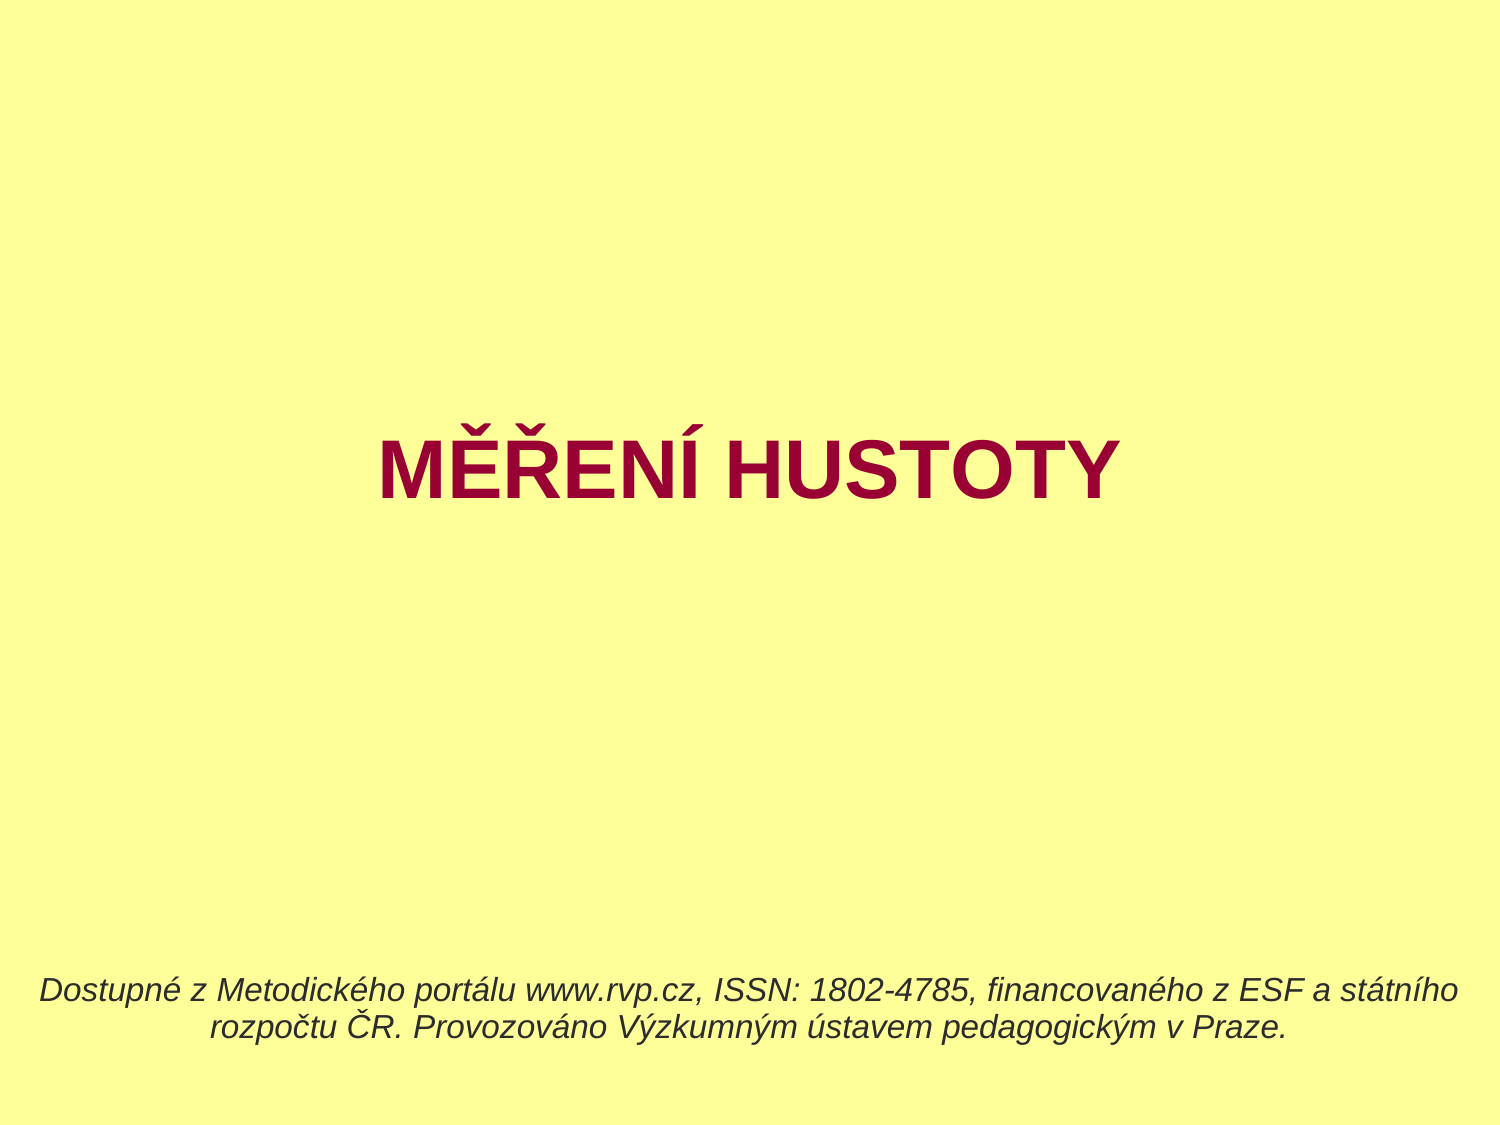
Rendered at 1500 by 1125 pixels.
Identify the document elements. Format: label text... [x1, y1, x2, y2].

title MĚŘENÍ HUSTOTY [112, 349, 1388, 591]
text_box Dostupné z Metodického portálu www.rvp.cz, ISSN: 1802-4785, financovaného z ESF a státního rozpočtu ČR. Provozováno Výzkumným ústavem pedagogickým v Praze. [0, 964, 1500, 1054]
